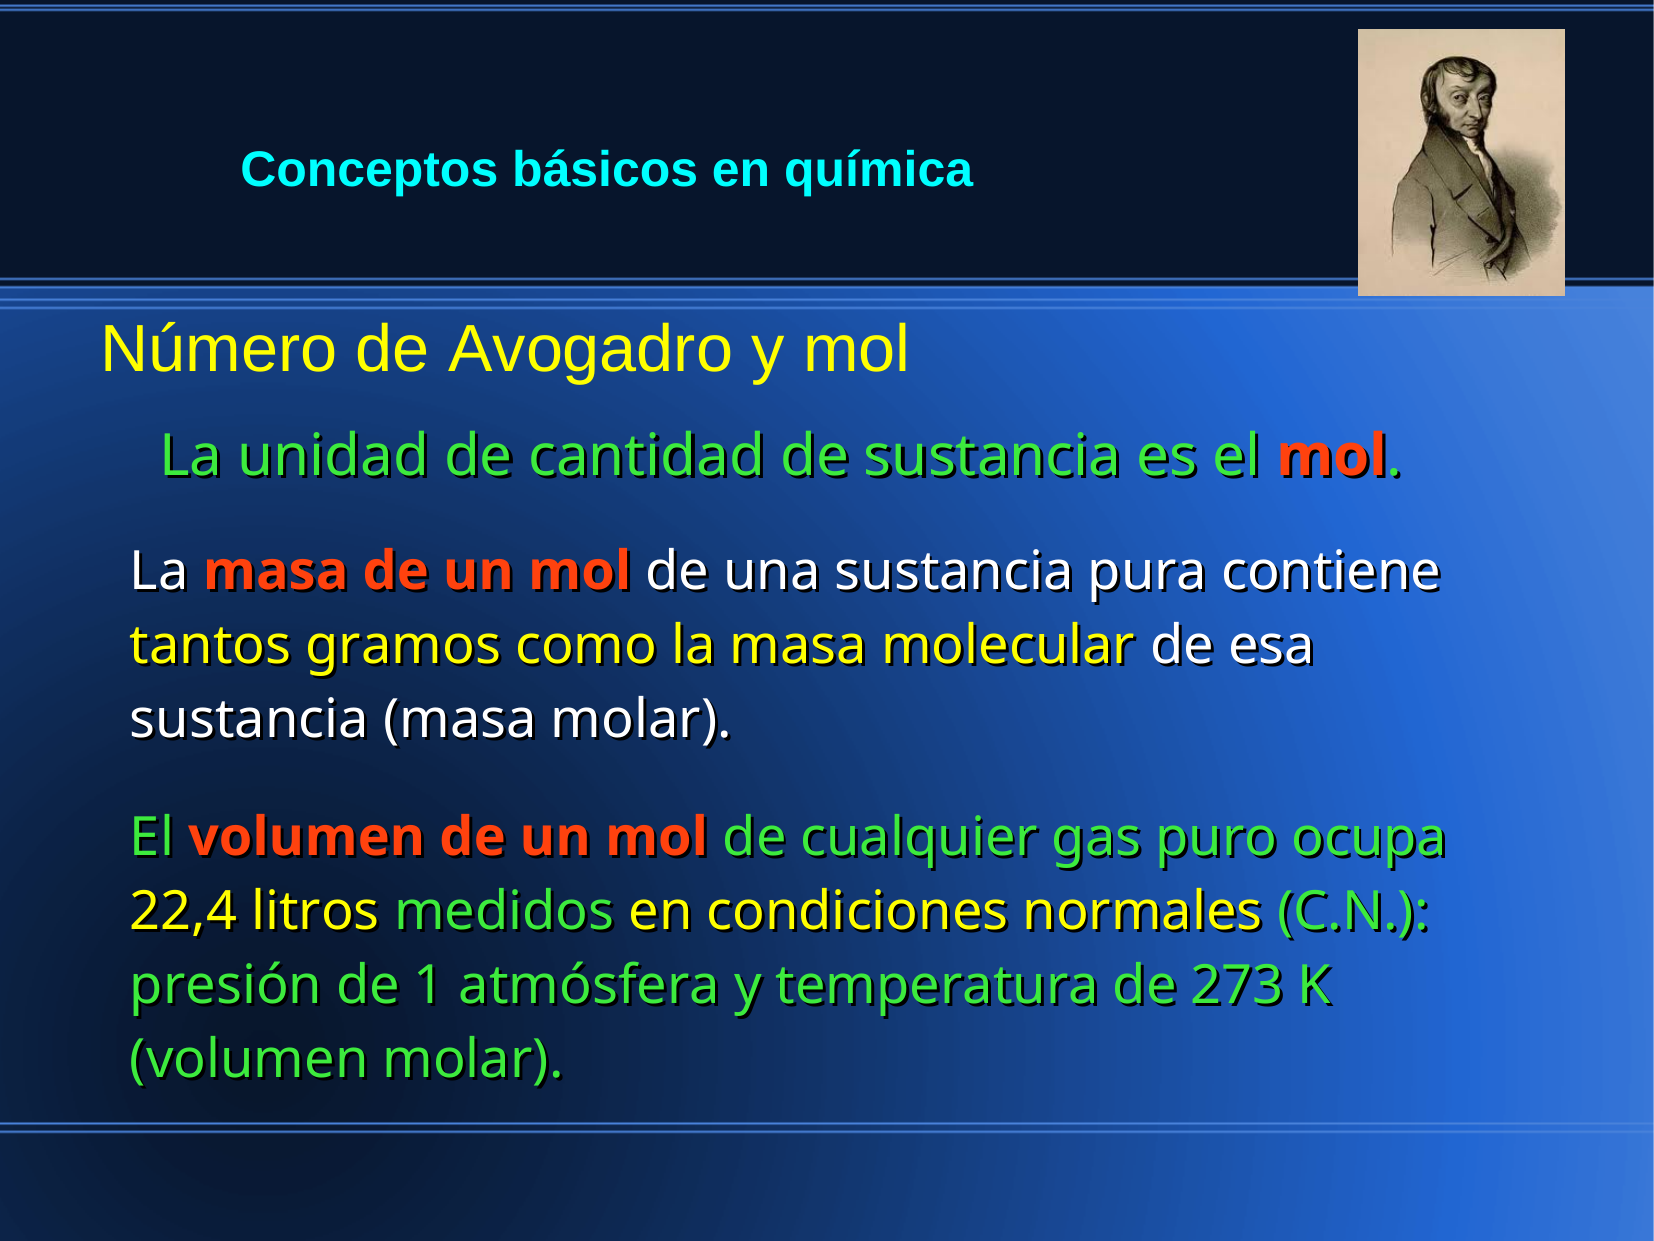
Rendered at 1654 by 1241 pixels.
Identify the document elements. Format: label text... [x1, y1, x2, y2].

title Conceptos básicos en química [32, 118, 1182, 220]
text_box El volumen de un mol de cualquier gas puro ocupa 22,4 litros medidos en condiciones normales (C.N.): presión de 1 atmósfera y temperatura de 273 K (volumen molar). [59, 797, 1565, 1114]
text_box La unidad de cantidad de sustancia es el mol. [88, 413, 1595, 496]
list Número de Avogadro y mol [29, 206, 1654, 462]
picture [0, 0, 1654, 1241]
text_box La masa de un mol de una sustancia pura contiene tantos gramos como la masa molecular de esa sustancia (masa molar). [59, 531, 1565, 770]
